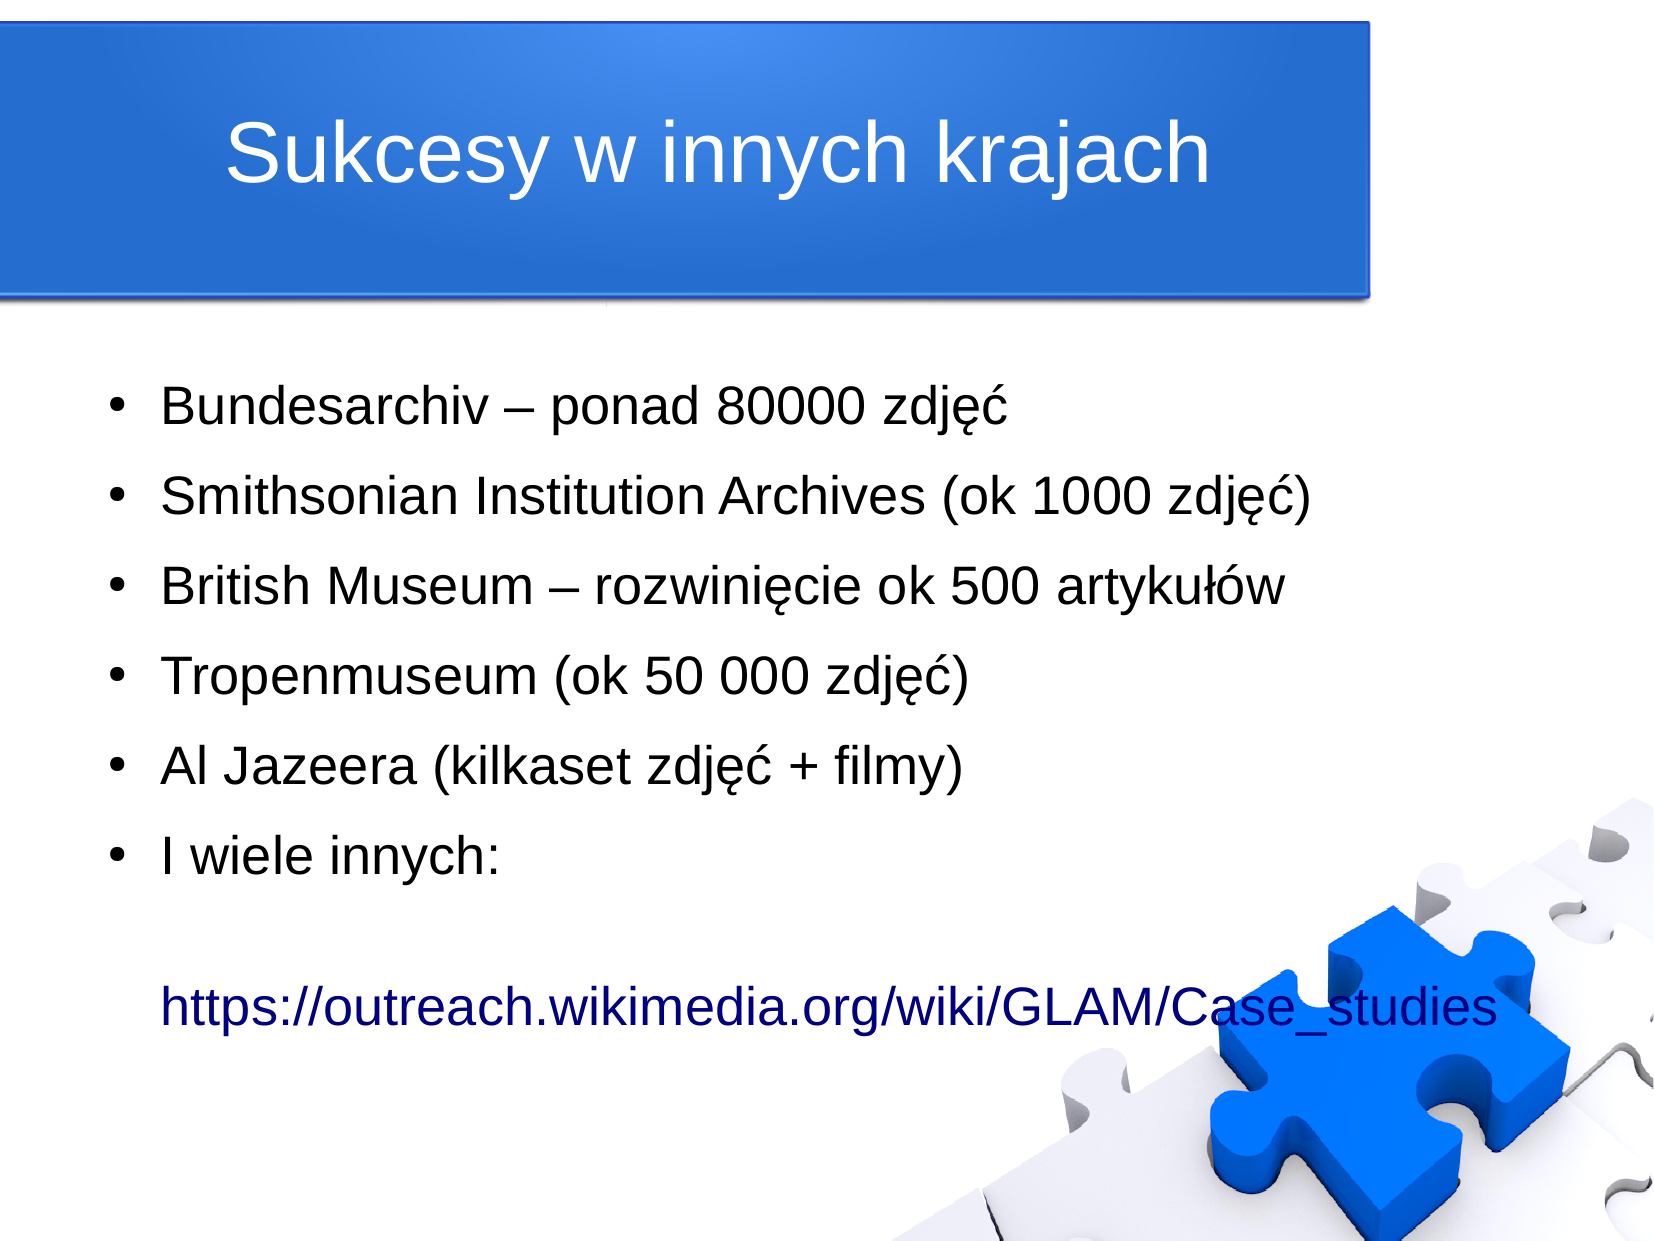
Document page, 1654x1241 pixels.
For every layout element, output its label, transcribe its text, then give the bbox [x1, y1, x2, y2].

list Bundesarchiv – ponad 80000 zdjęć Smithsonian Institution Archives (ok 1000 zdjęć) British Museum – rozwinięcie ok 500 artykułów Tropenmuseum (ok 50 000 zdjęć) Al Jazeera (kilkaset zdjęć + filmy) I wiele innych: https://outreach.wikimedia.org/wiki/GLAM/Case_studies [90, 375, 1546, 1096]
title Sukcesy w innych krajach [82, 49, 1356, 257]
picture [0, 21, 1375, 307]
picture [872, 655, 1654, 1241]
